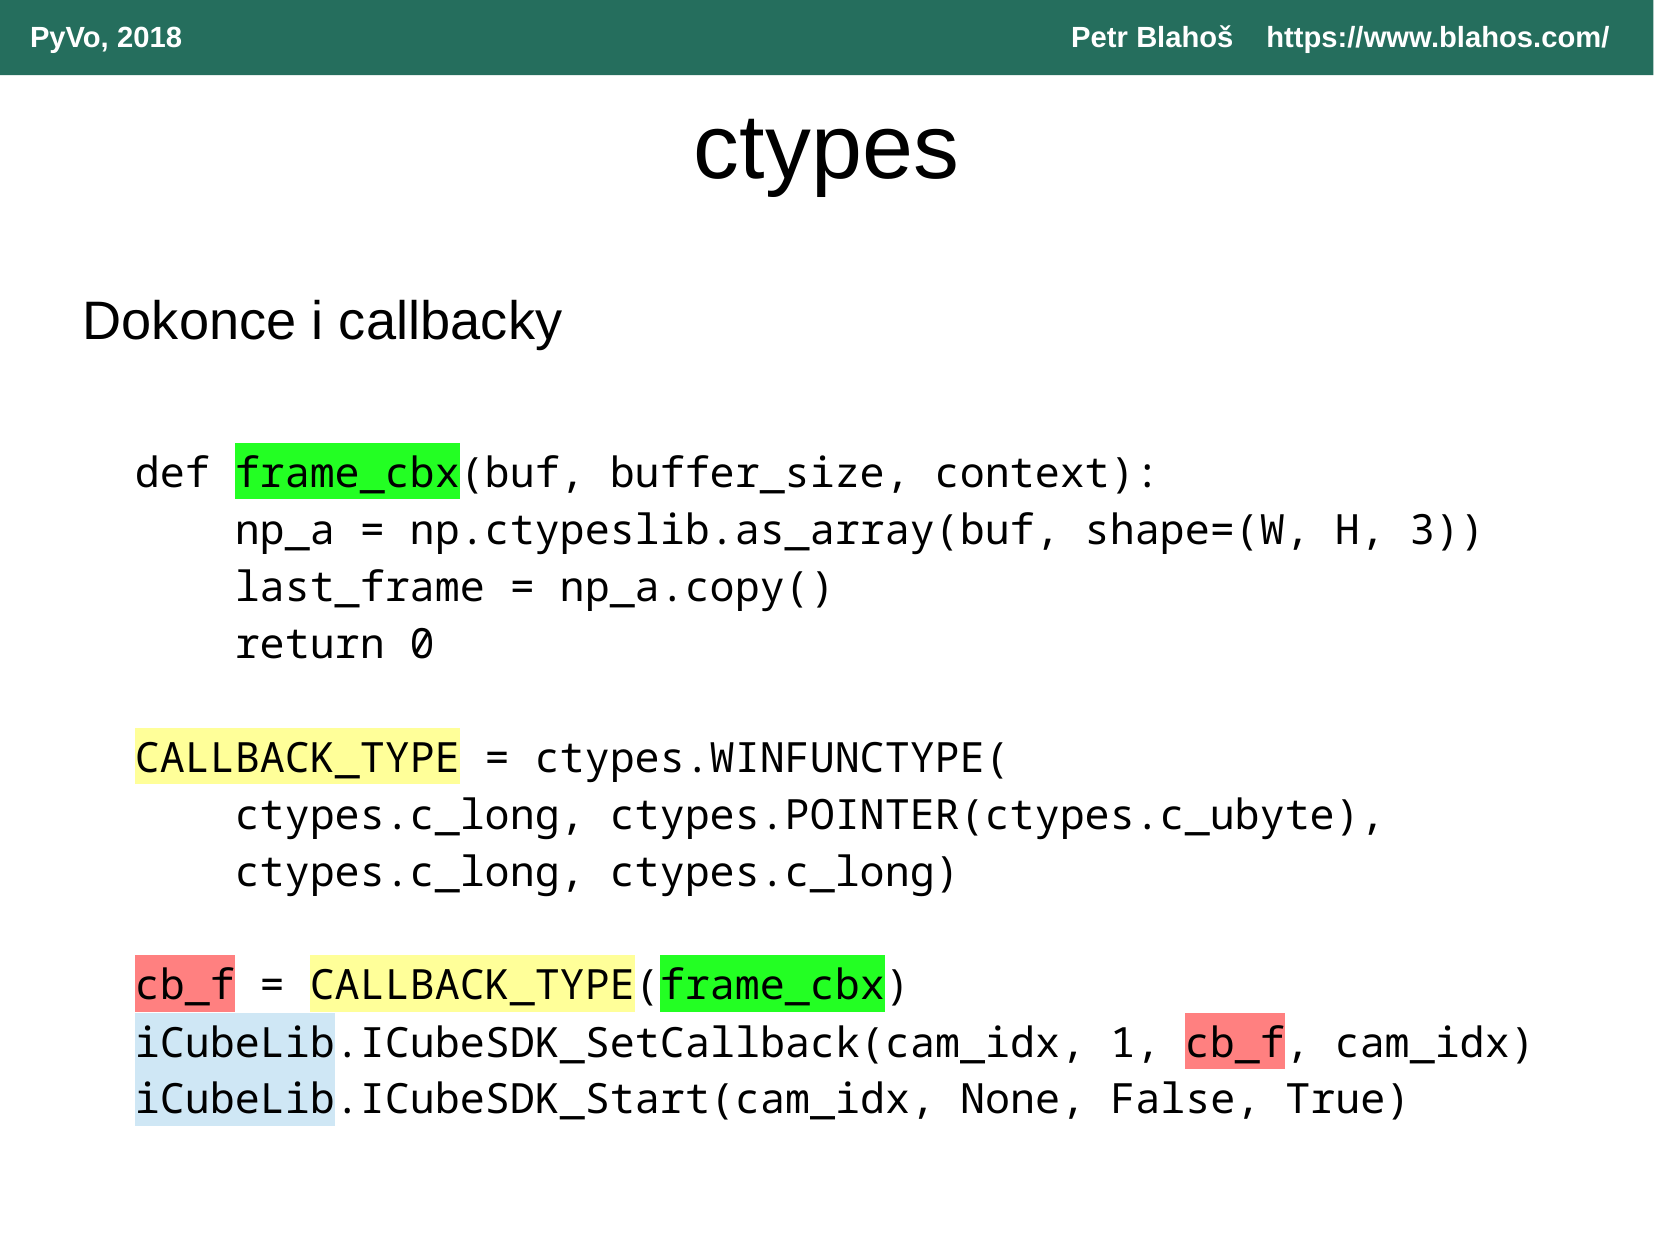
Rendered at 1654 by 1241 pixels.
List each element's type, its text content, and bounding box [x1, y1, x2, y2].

text_box def frame_cbx(buf, buffer_size, context): np_a = np.ctypeslib.as_array(buf, shape=(W, H, 3)) last_frame = np_a.copy() return 0 CALLBACK_TYPE = ctypes.WINFUNCTYPE( ctypes.c_long, ctypes.POINTER(ctypes.c_ubyte), ctypes.c_long, ctypes.c_long) cb_f = CALLBACK_TYPE(frame_cbx) iCubeLib.ICubeSDK_SetCallback(cam_idx, 1, cb_f, cam_idx) iCubeLib.ICubeSDK_Start(cam_idx, None, False, True) [120, 435, 1606, 1186]
list Dokonce i callbacky [82, 290, 1571, 1010]
title ctypes [82, 43, 1571, 251]
